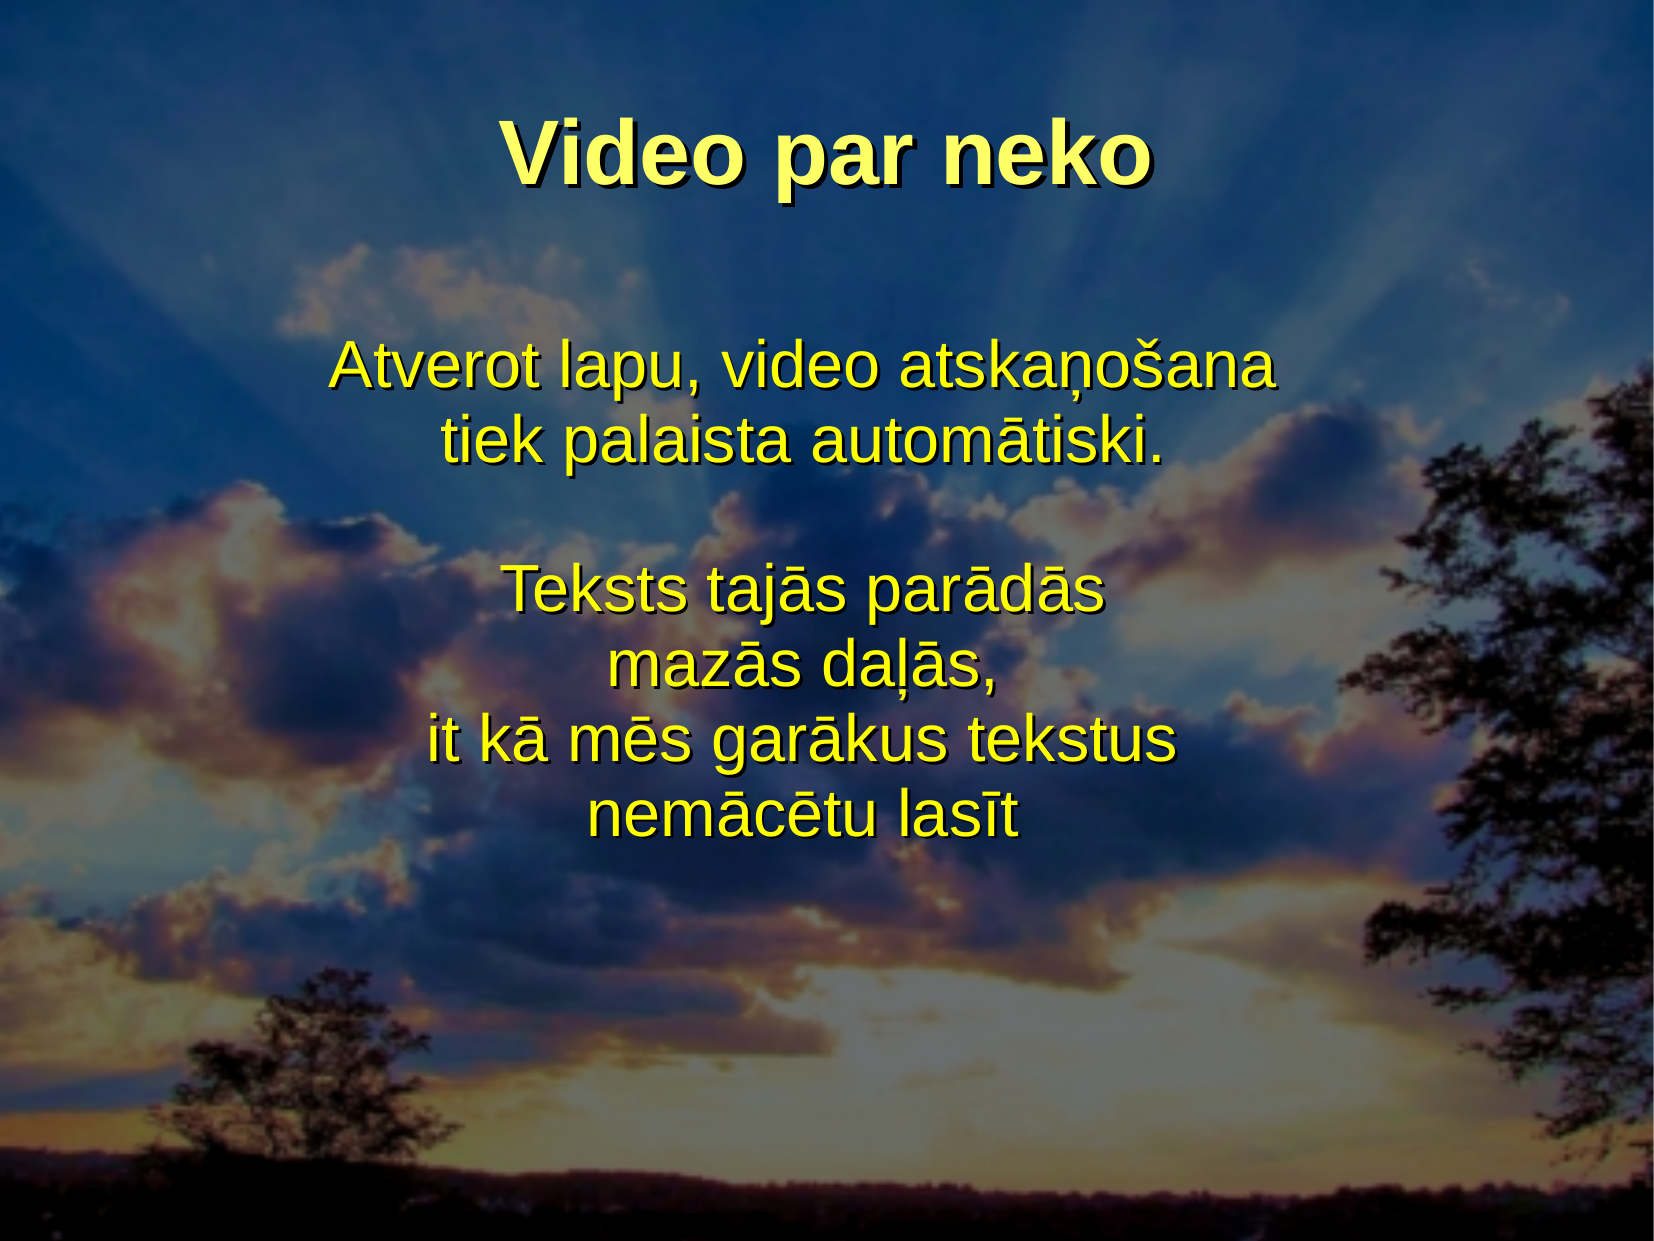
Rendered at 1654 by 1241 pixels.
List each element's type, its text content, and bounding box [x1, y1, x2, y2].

title Video par neko [82, 49, 1571, 257]
picture [0, 0, 1654, 1241]
subtitle Atverot lapu, video atskaņošana tiek palaista automātiski. Teksts tajās parādās mazās daļās, it kā mēs garākus tekstus nemācētu lasīt [59, 326, 1548, 851]
